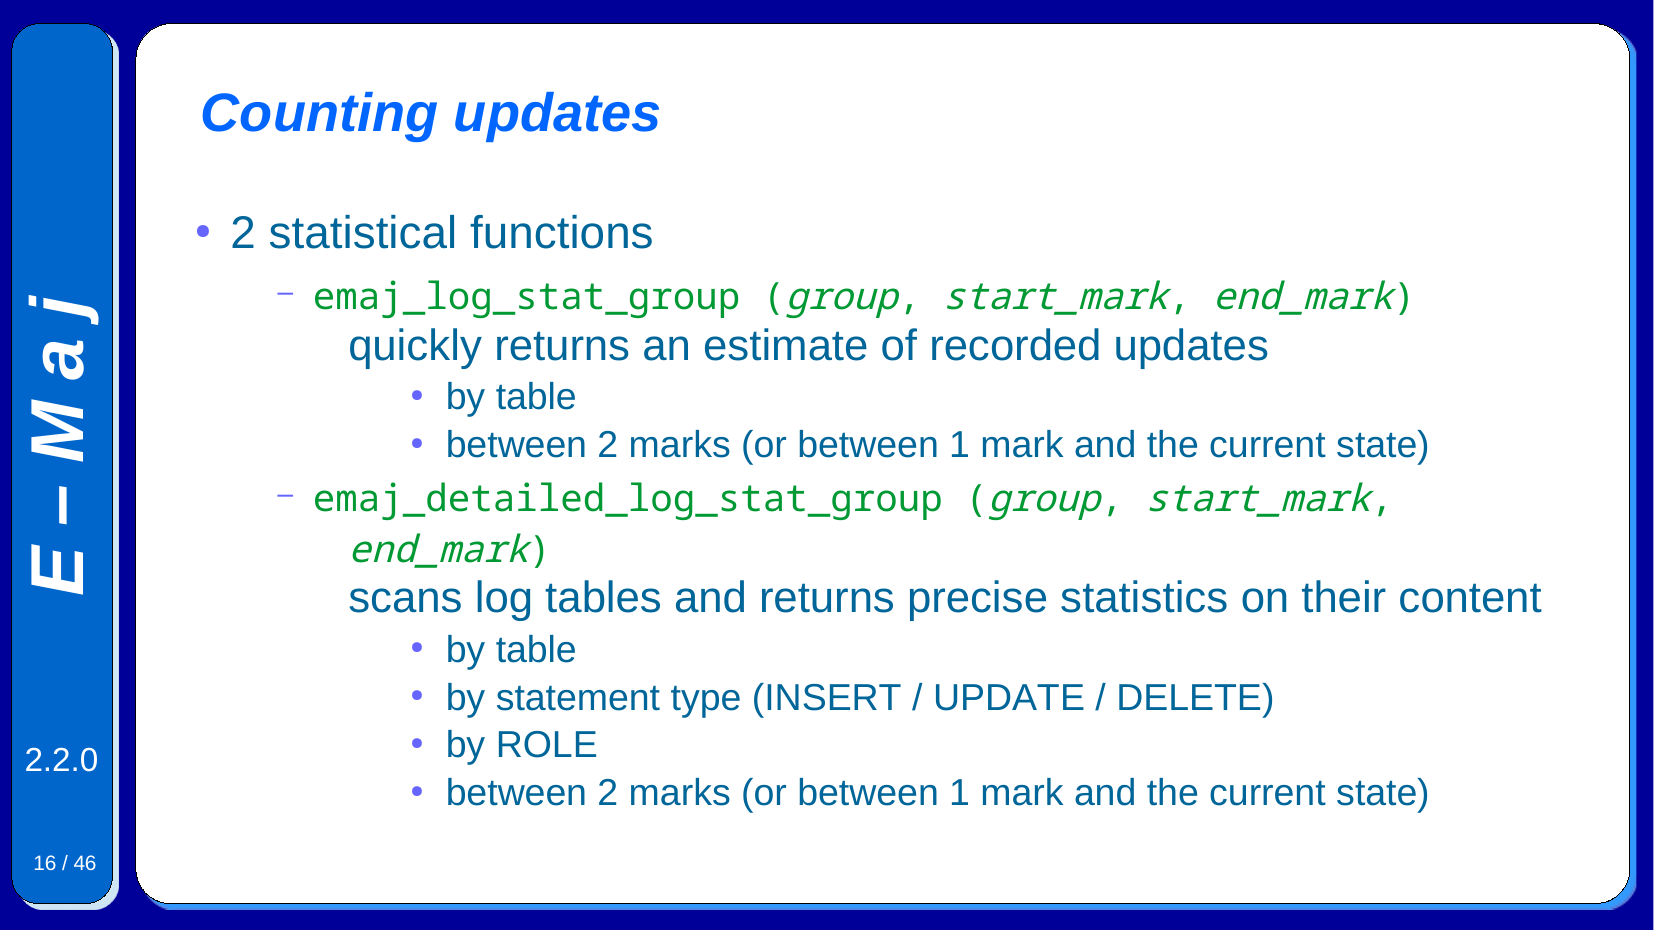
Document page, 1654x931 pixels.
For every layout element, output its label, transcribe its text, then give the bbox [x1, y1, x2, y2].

title Counting updates [200, 34, 1575, 191]
list 2 statistical functions emaj_log_stat_group (group, start_mark, end_mark) quickly returns an estimate of recorded updates by table between 2 marks (or between 1 mark and the current state) emaj_detailed_log_stat_group (group, start_mark, end_mark) scans log tables and returns precise statistics on their content by table by statement type (INSERT / UPDATE / DELETE) by ROLE between 2 marks (or between 1 mark and the current state) [177, 206, 1587, 889]
